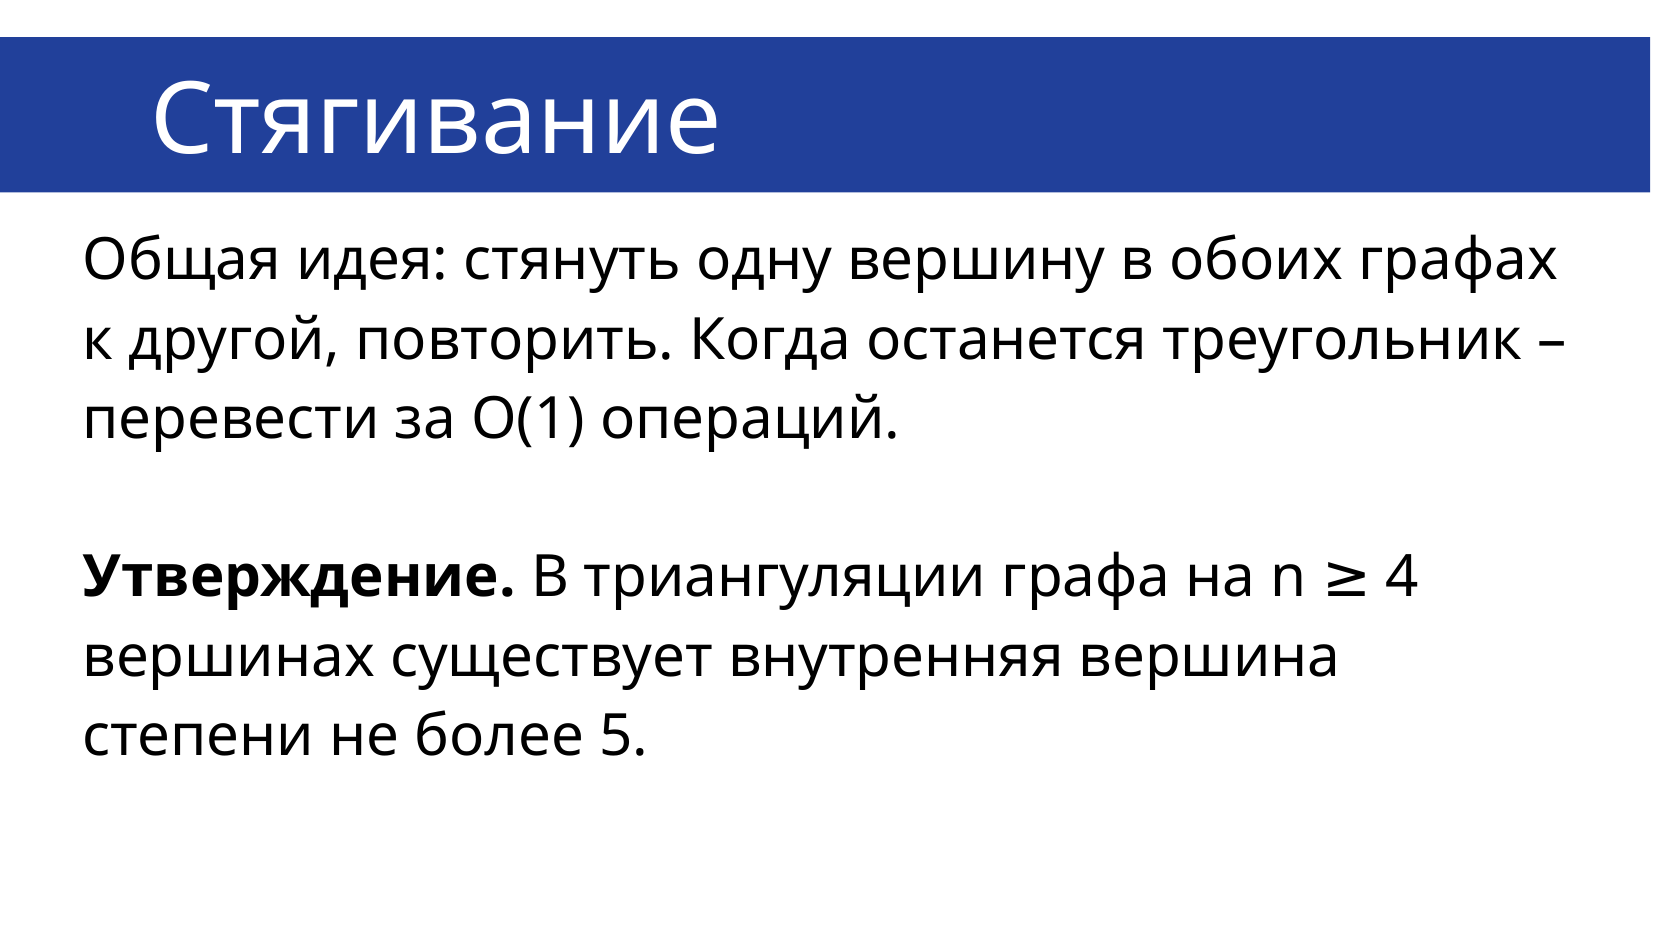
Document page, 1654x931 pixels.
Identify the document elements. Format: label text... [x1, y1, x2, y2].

title Стягивание [0, 37, 1651, 193]
subtitle Общая идея: стянуть одну вершину в обоих графах к другой, повторить. Когда останется треугольник – перевести за O(1) операций. Утверждение. В триангуляции графа на n ≥ 4 вершинах существует внутренняя вершина степени не более 5. [82, 217, 1576, 773]
